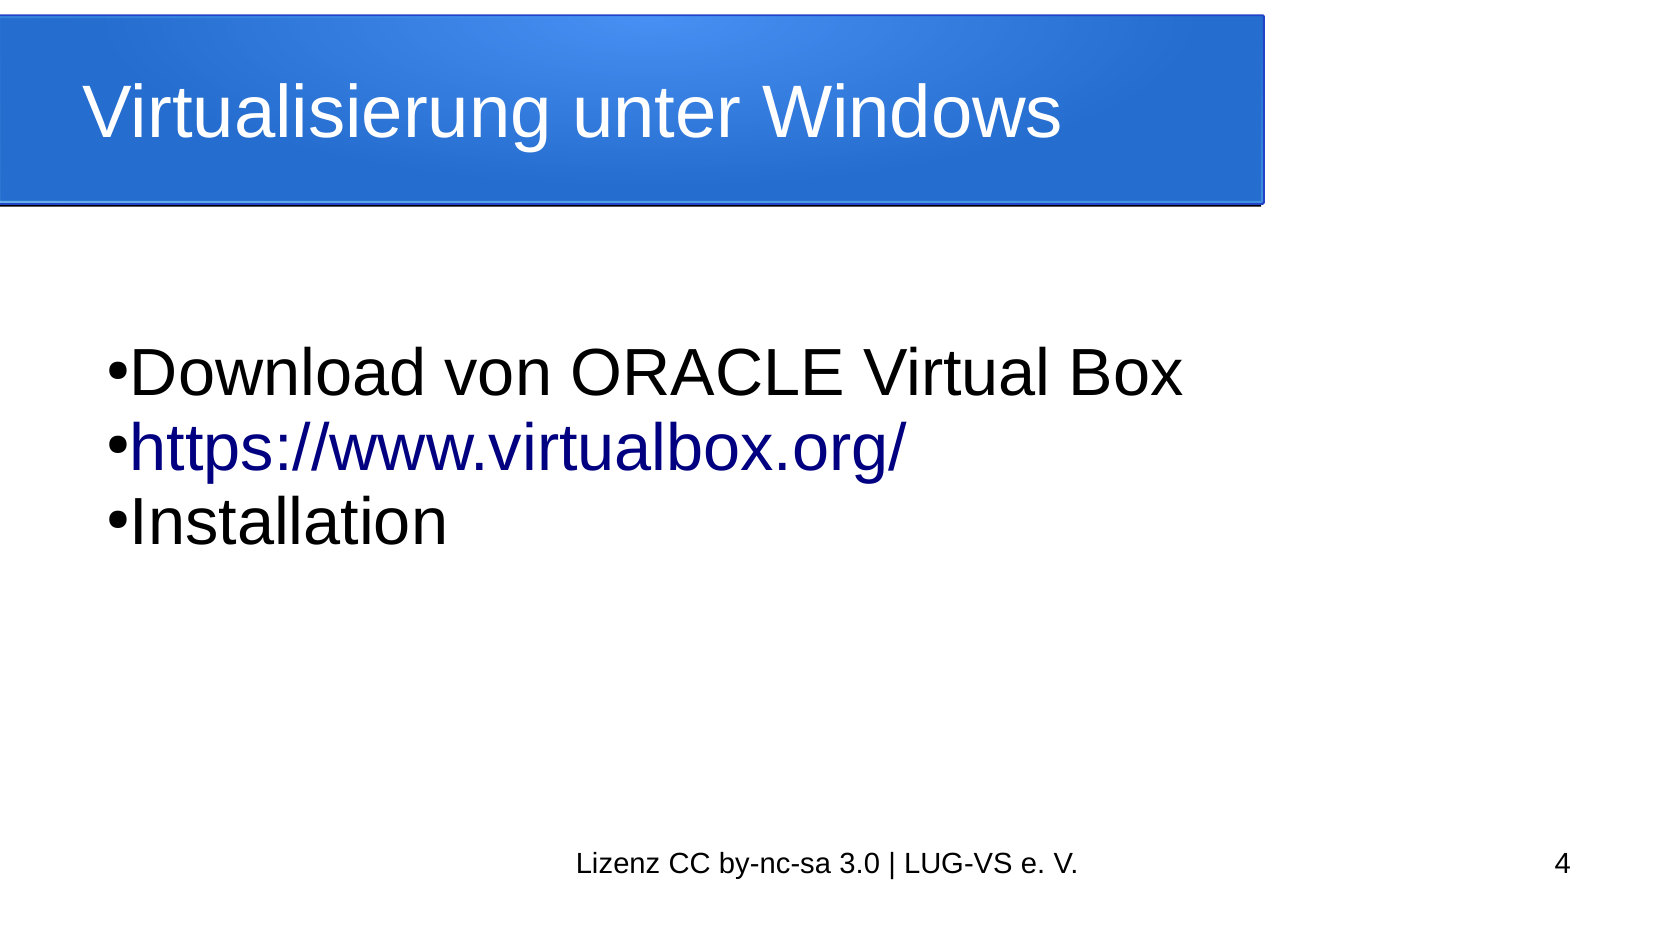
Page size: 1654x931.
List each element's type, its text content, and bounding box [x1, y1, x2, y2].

title Virtualisierung unter Windows [82, 35, 1235, 189]
subtitle Download von ORACLE Virtual Box https://www.virtualbox.org/ Installation [106, 251, 1595, 792]
